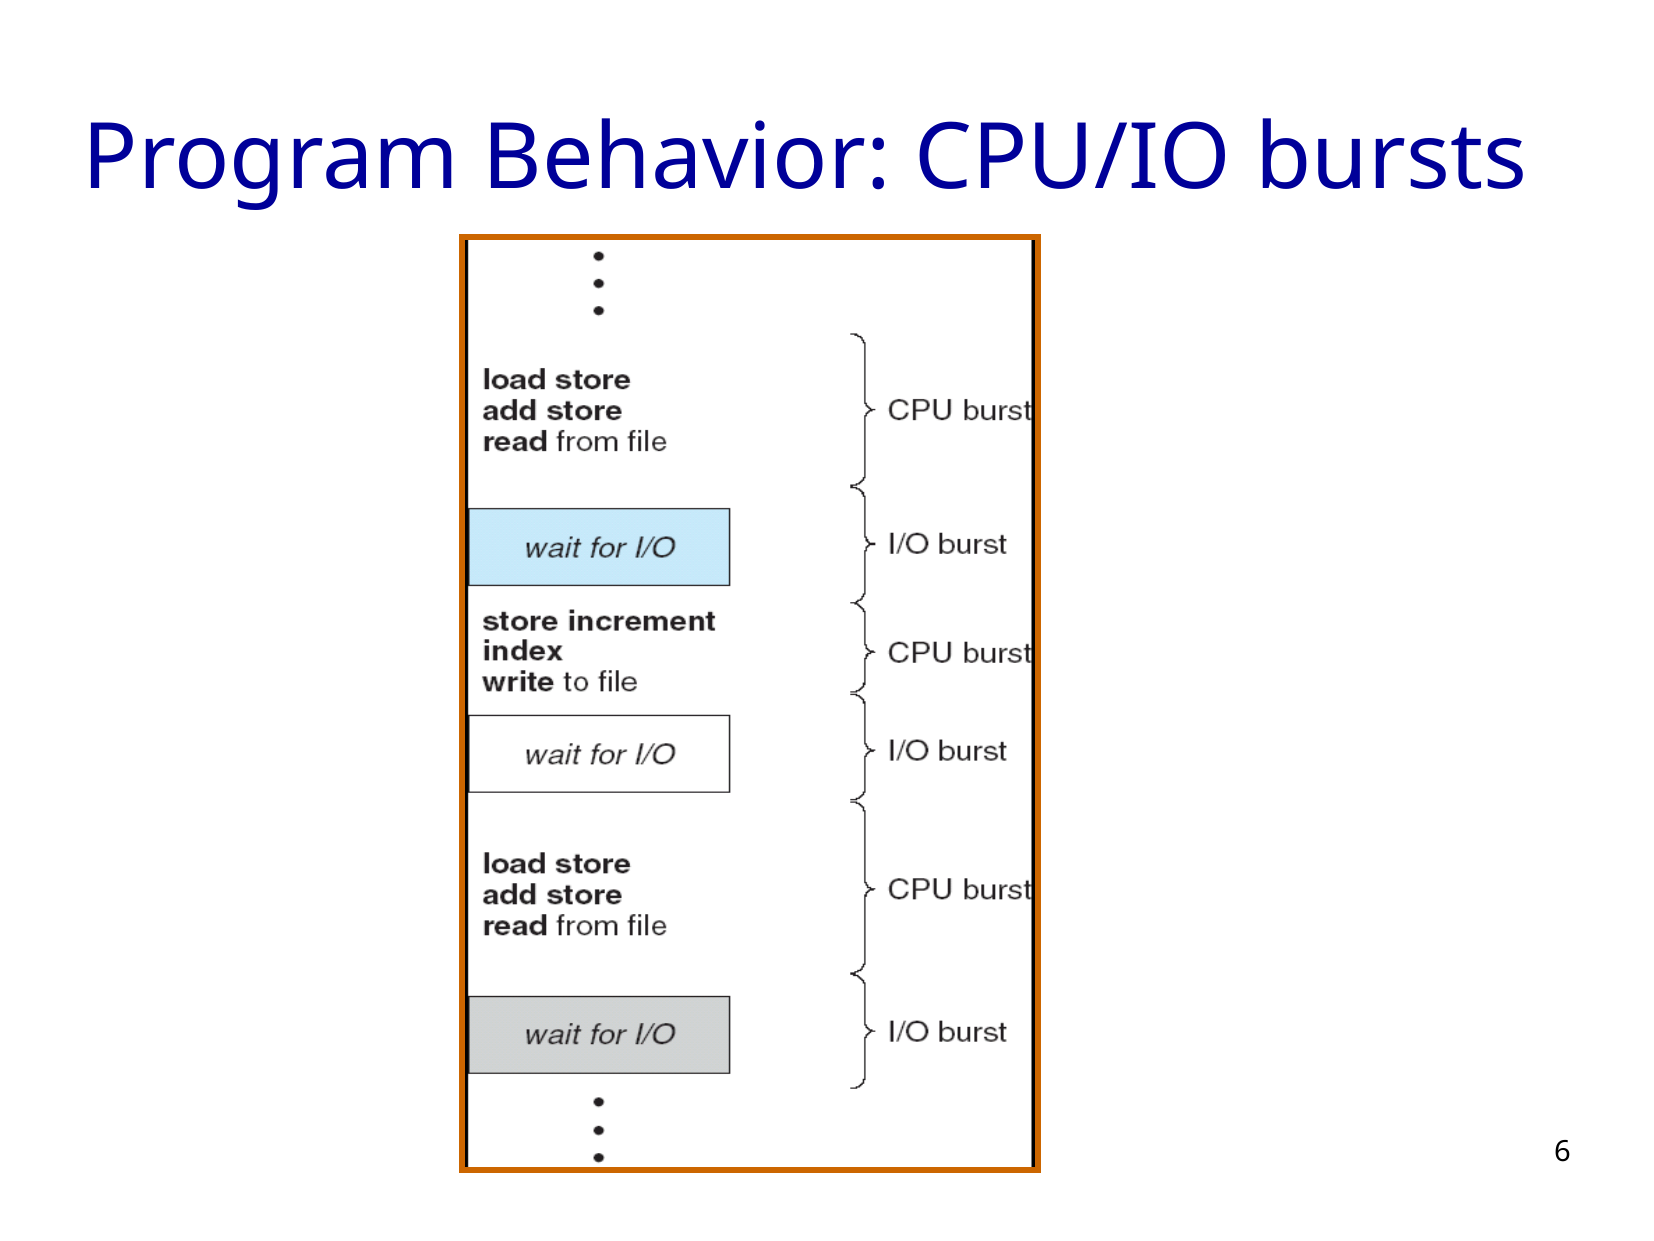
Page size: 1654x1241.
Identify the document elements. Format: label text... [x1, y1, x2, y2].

title Program Behavior: CPU/IO bursts [82, 49, 1571, 257]
picture [465, 240, 1036, 1168]
